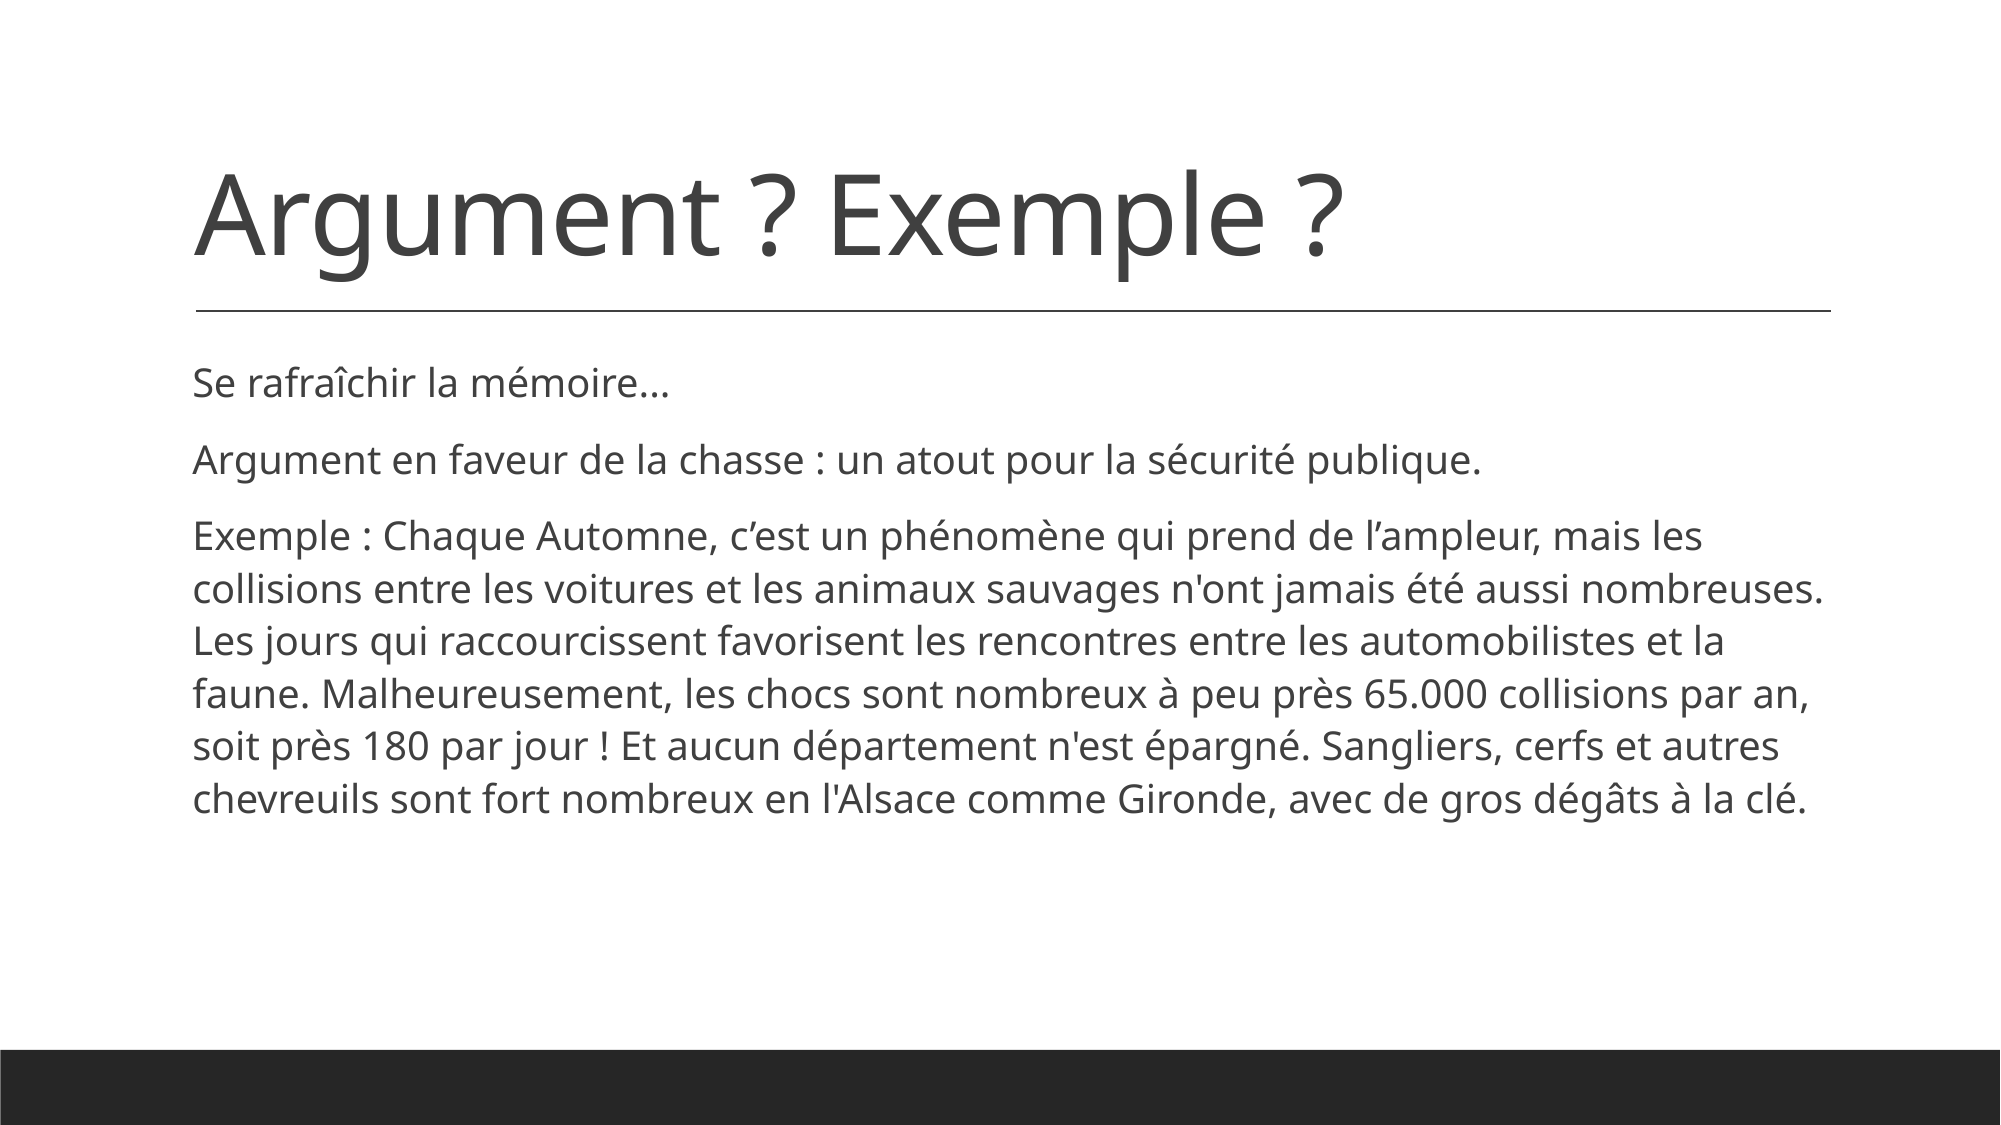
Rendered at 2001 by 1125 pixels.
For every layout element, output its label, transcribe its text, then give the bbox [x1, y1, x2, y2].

text_box Argument ? Exemple ? [179, 46, 1830, 285]
text_box Se rafraîchir la mémoire... Argument en faveur de la chasse : un atout pour la sécurité publique. Exemple : Chaque Automne, c’est un phénomène qui prend de l’ampleur, mais les collisions entre les voitures et les animaux sauvages n'ont jamais été aussi nombreuses. Les jours qui raccourcissent favorisent les rencontres entre les automobilistes et la faune. Malheureusement, les chocs sont nombreux à peu près 65.000 collisions par an, soit près 180 par jour ! Et aucun département n'est épargné. Sangliers, cerfs et autres chevreuils sont fort nombreux en l'Alsace comme Gironde, avec de gros dégâts à la clé. [179, 345, 1830, 963]
